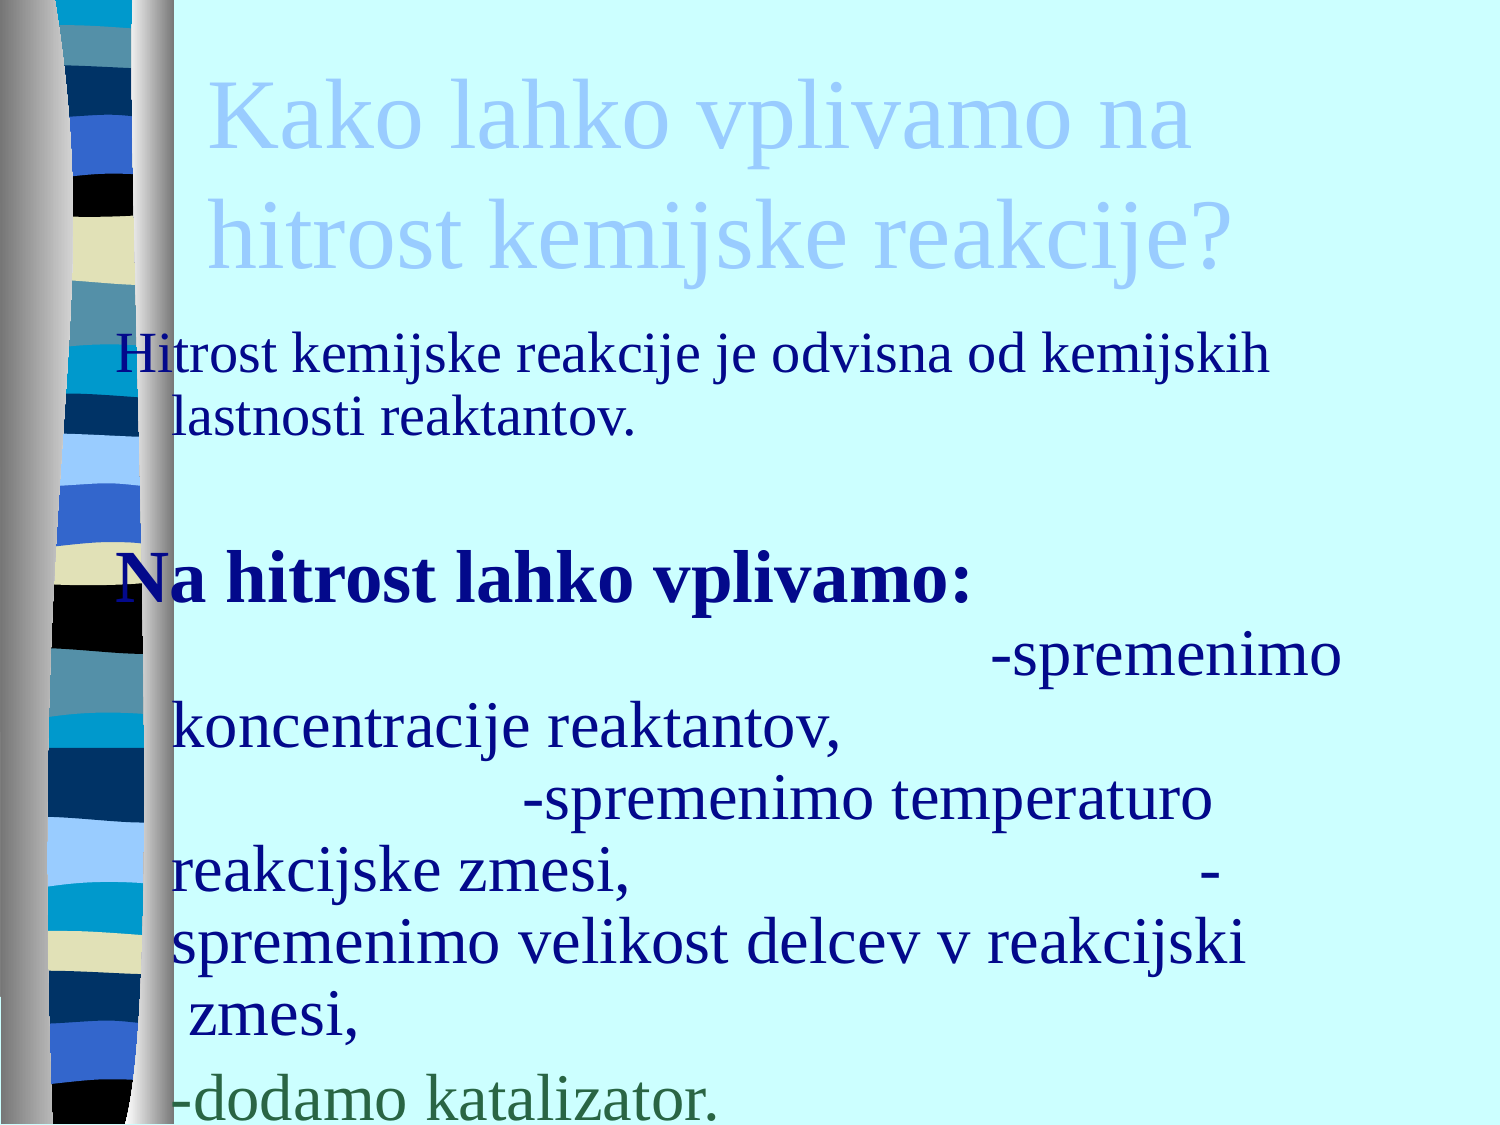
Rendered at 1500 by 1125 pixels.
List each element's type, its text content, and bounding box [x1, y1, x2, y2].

list Hitrost kemijske reakcije je odvisna od kemijskih lastnosti reaktantov. Na hitrost lahko vplivamo: -spremenimo koncentracije reaktantov, -spremenimo temperaturo reakcijske zmesi, -spremenimo velikost delcev v reakcijski zmesi, -dodamo katalizator. [100, 314, 1376, 1035]
title Kako lahko vplivamo na hitrost kemijske reakcije? [192, 75, 1468, 263]
